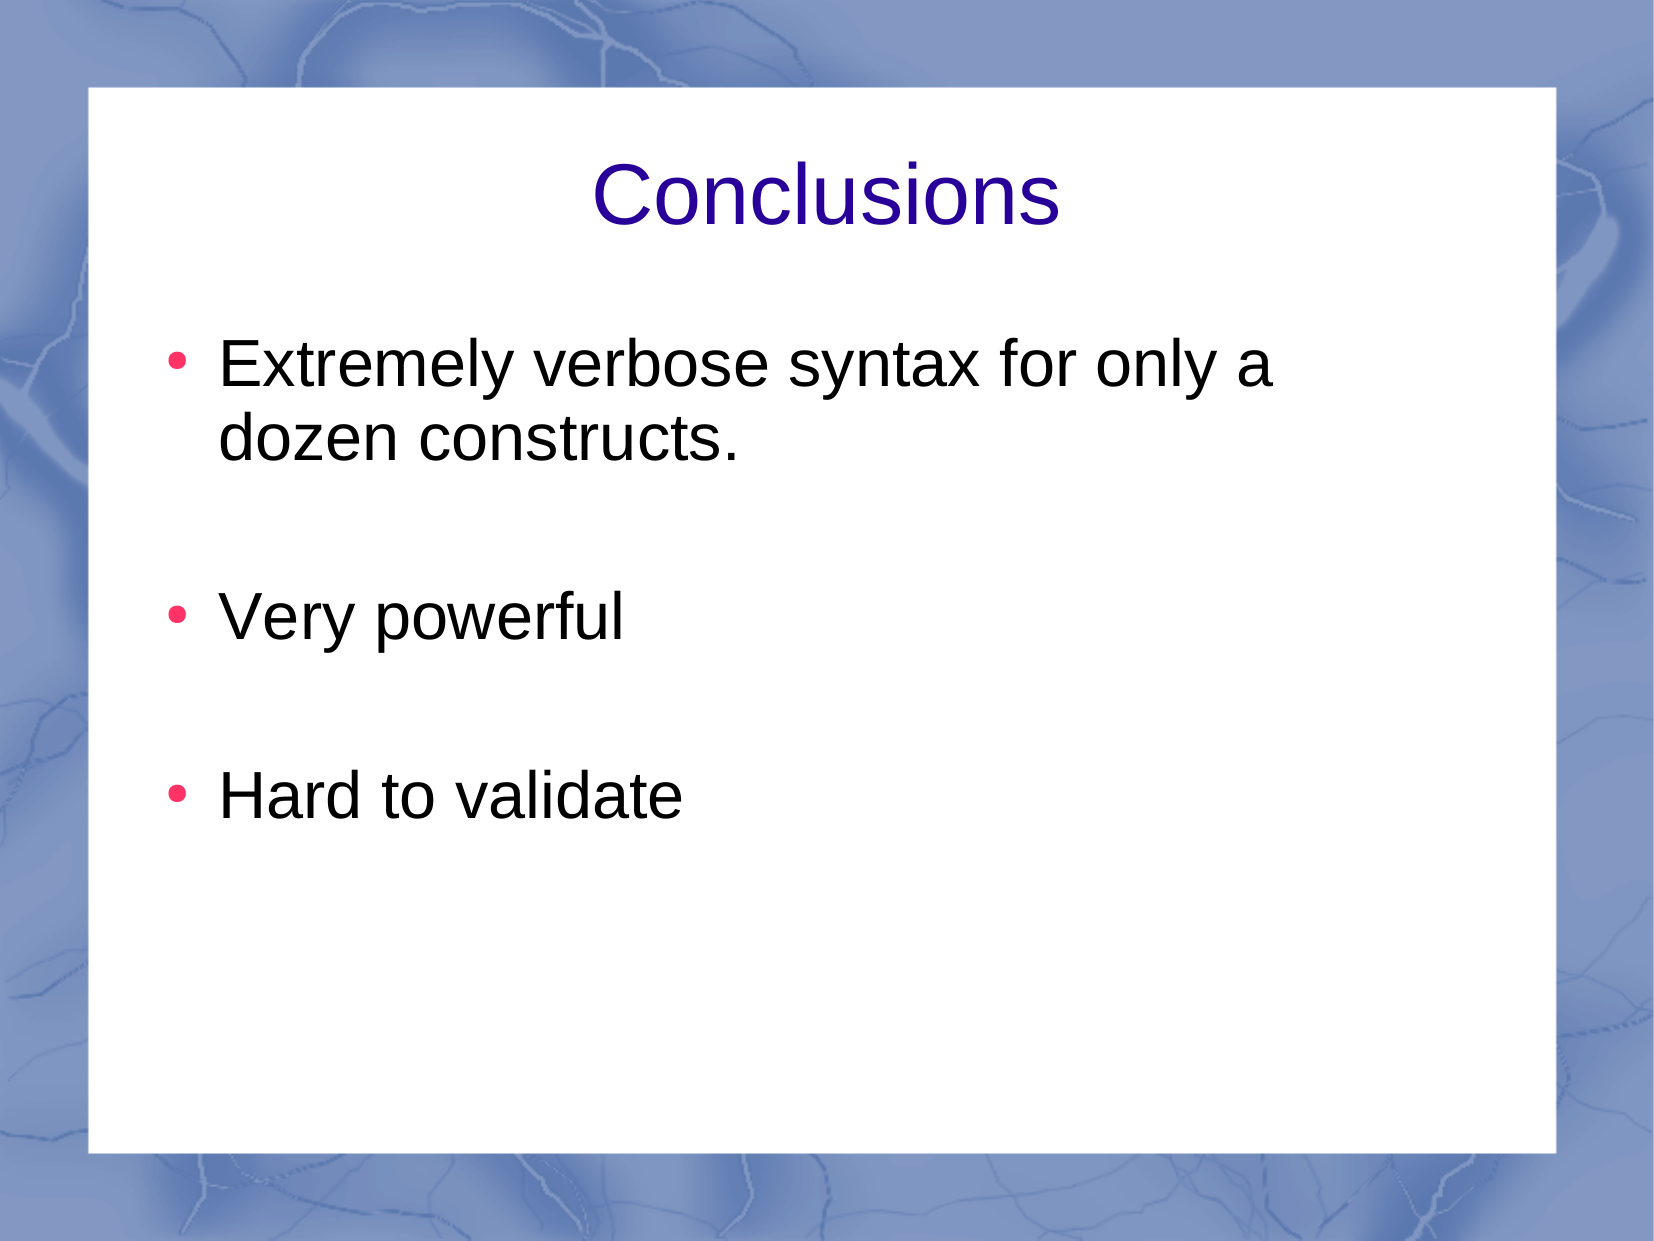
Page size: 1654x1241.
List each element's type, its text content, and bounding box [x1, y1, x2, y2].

list Extremely verbose syntax for only a dozen constructs. Very powerful Hard to validate [147, 325, 1426, 1126]
picture [0, 0, 1654, 1241]
title Conclusions [118, 90, 1536, 298]
